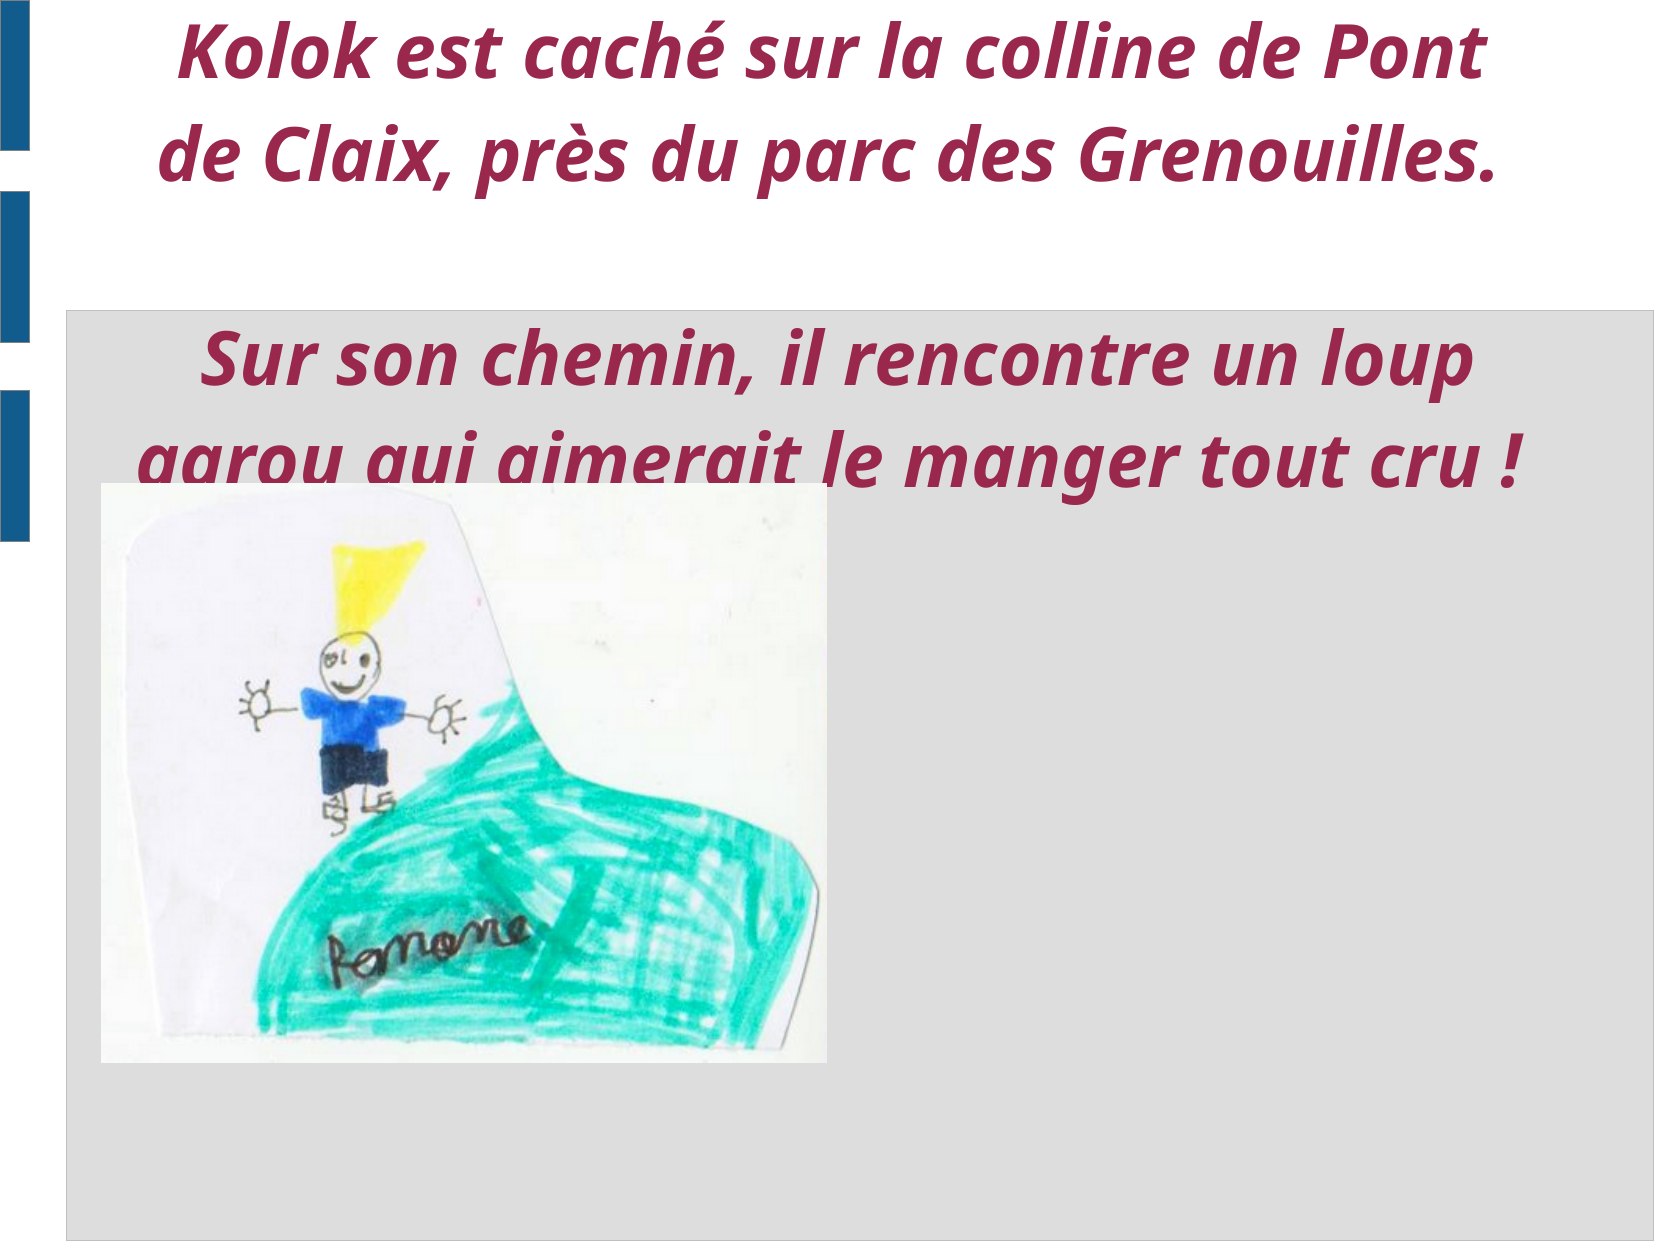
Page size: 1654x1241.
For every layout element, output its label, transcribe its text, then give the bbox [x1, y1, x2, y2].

picture [101, 483, 827, 1063]
title Kolok est caché sur la colline de Pont de Claix, près du parc des Grenouilles. Sur son chemin, il rencontre un loup garou qui aimerait le manger tout cru ! [123, 36, 1536, 473]
